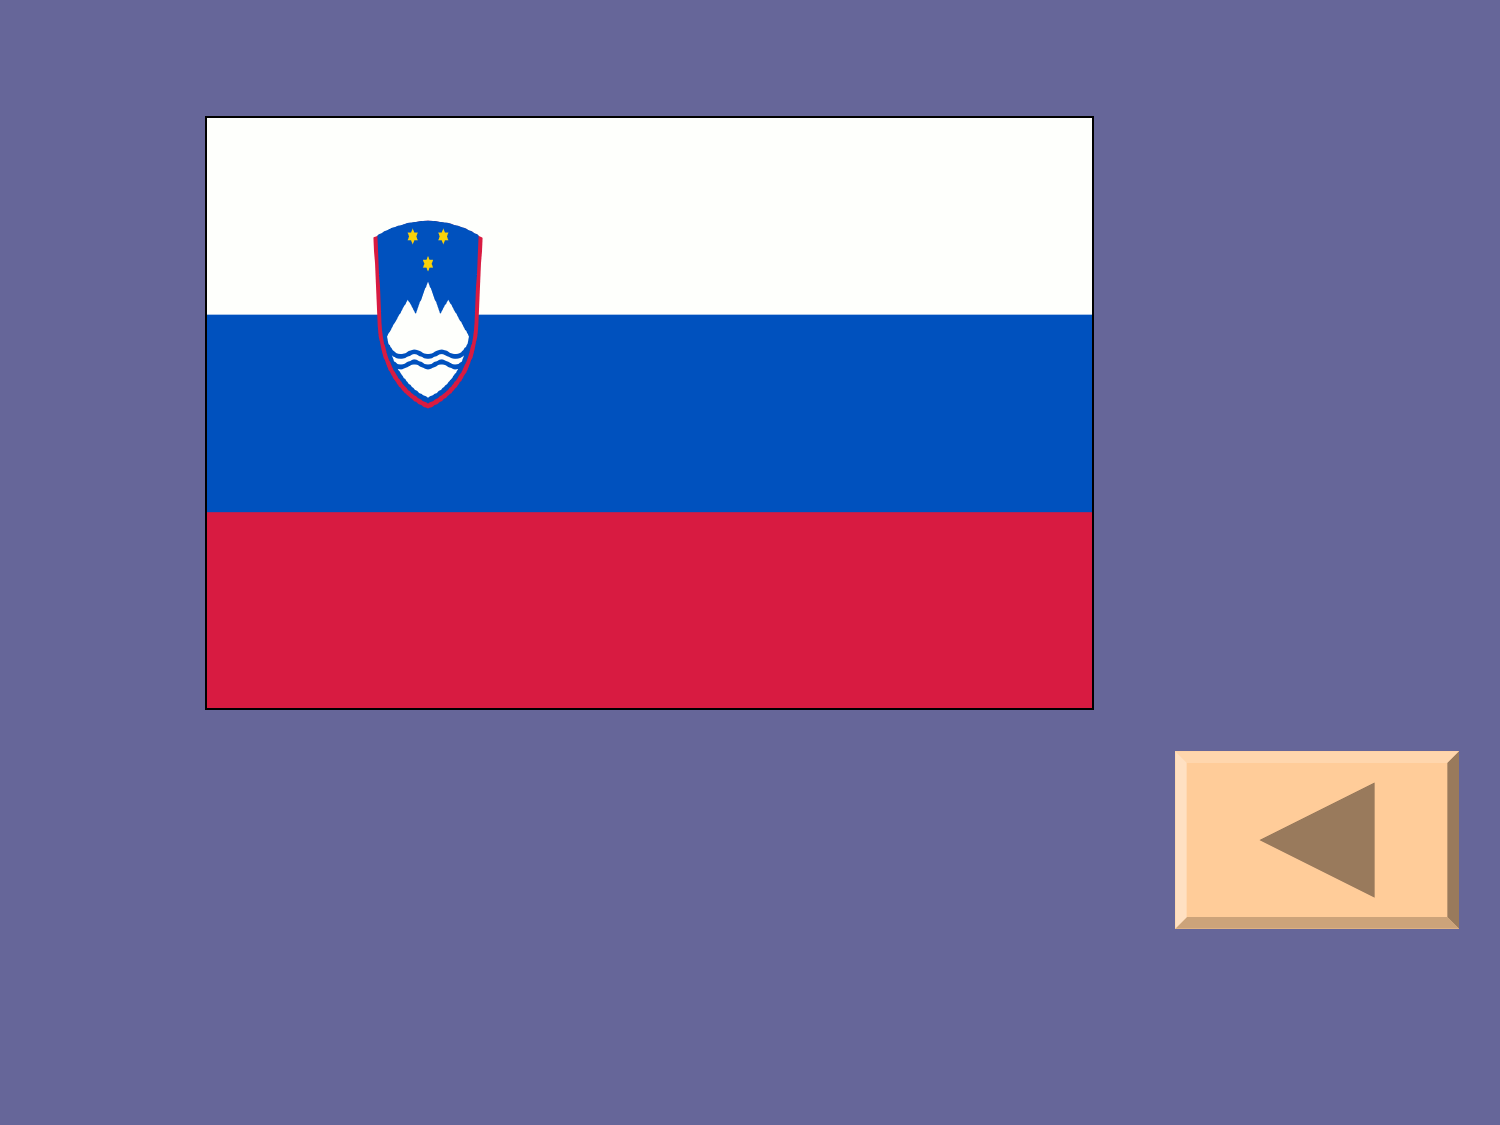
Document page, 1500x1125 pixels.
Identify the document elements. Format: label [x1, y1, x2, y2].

text_box [1176, 751, 1459, 929]
picture [206, 117, 1093, 709]
